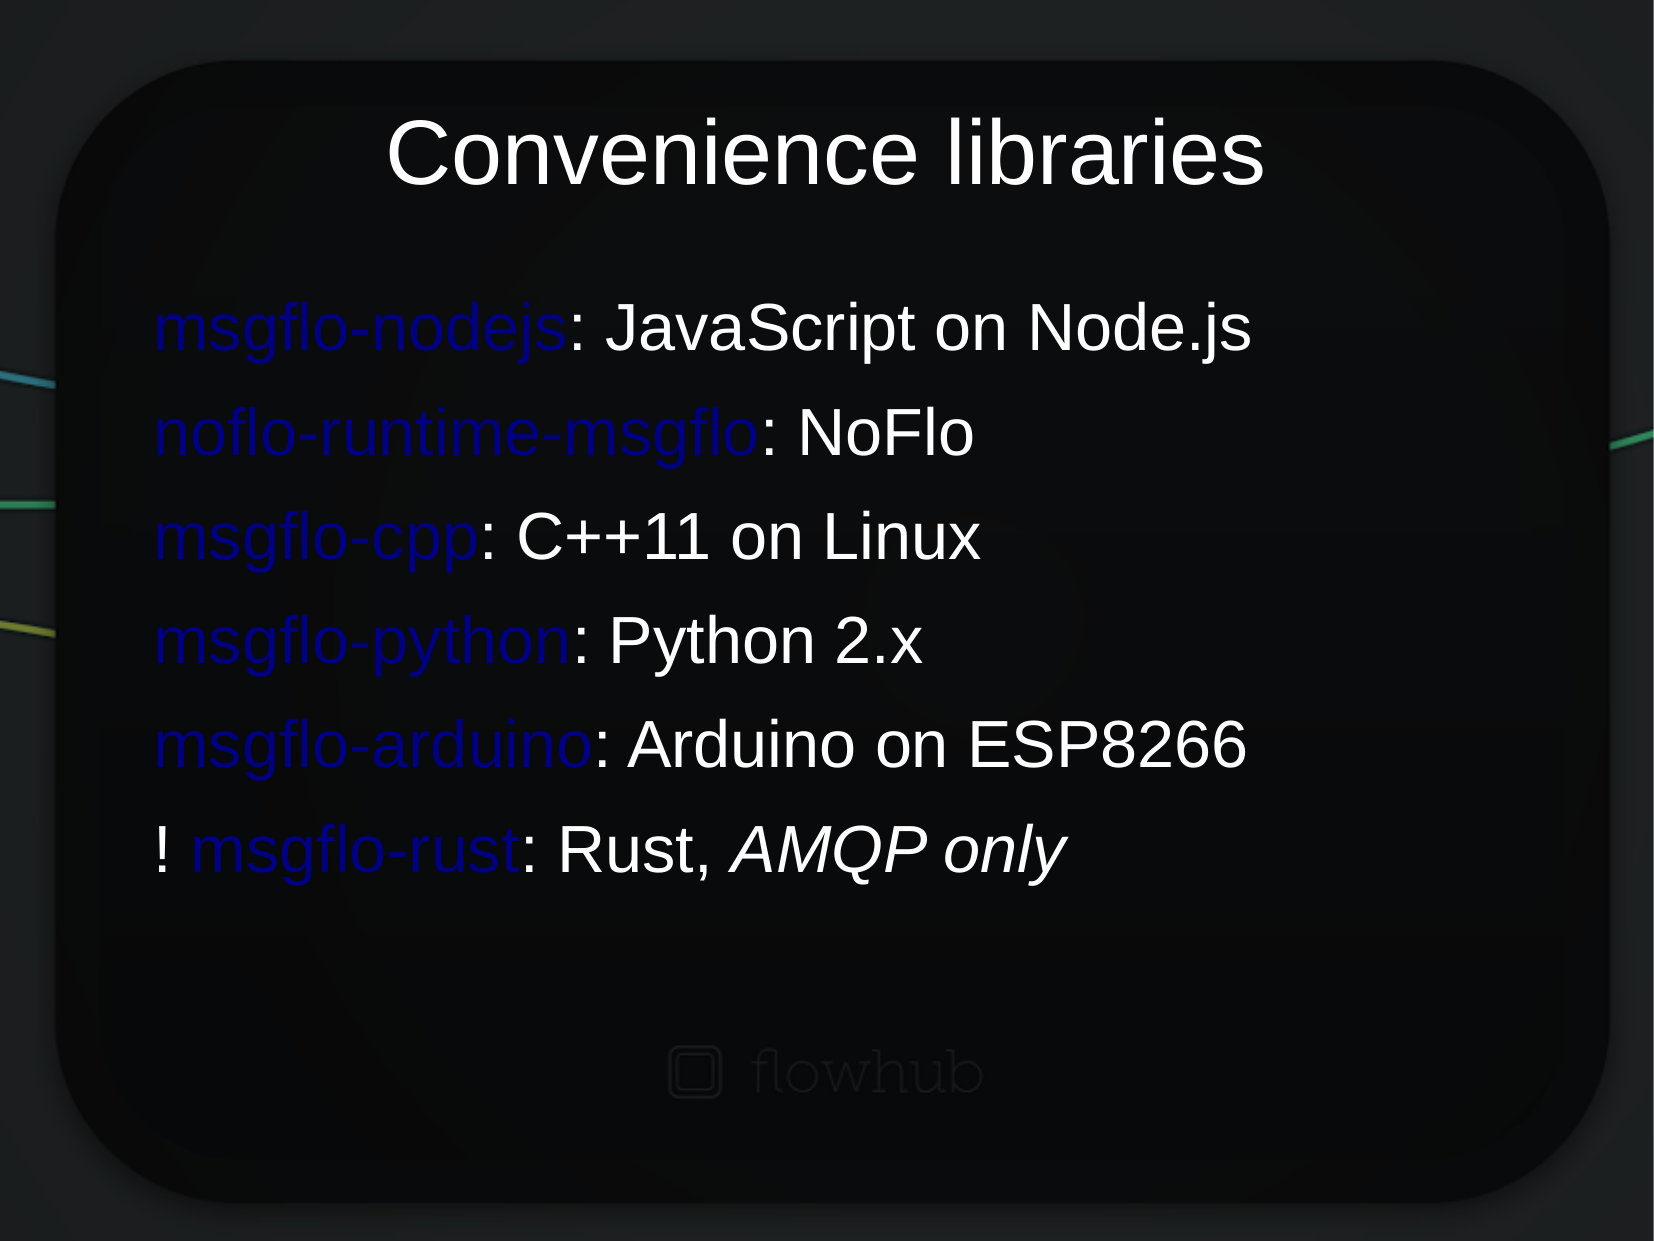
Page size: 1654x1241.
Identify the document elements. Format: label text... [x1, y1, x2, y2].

title Convenience libraries [82, 49, 1571, 257]
list msgflo-nodejs: JavaScript on Node.js noflo-runtime-msgflo: NoFlo msgflo-cpp: C++11 on Linux msgflo-python: Python 2.x msgflo-arduino: Arduino on ESP8266 ! msgflo-rust: Rust, AMQP only [82, 290, 1571, 1010]
picture [0, 0, 1654, 1241]
